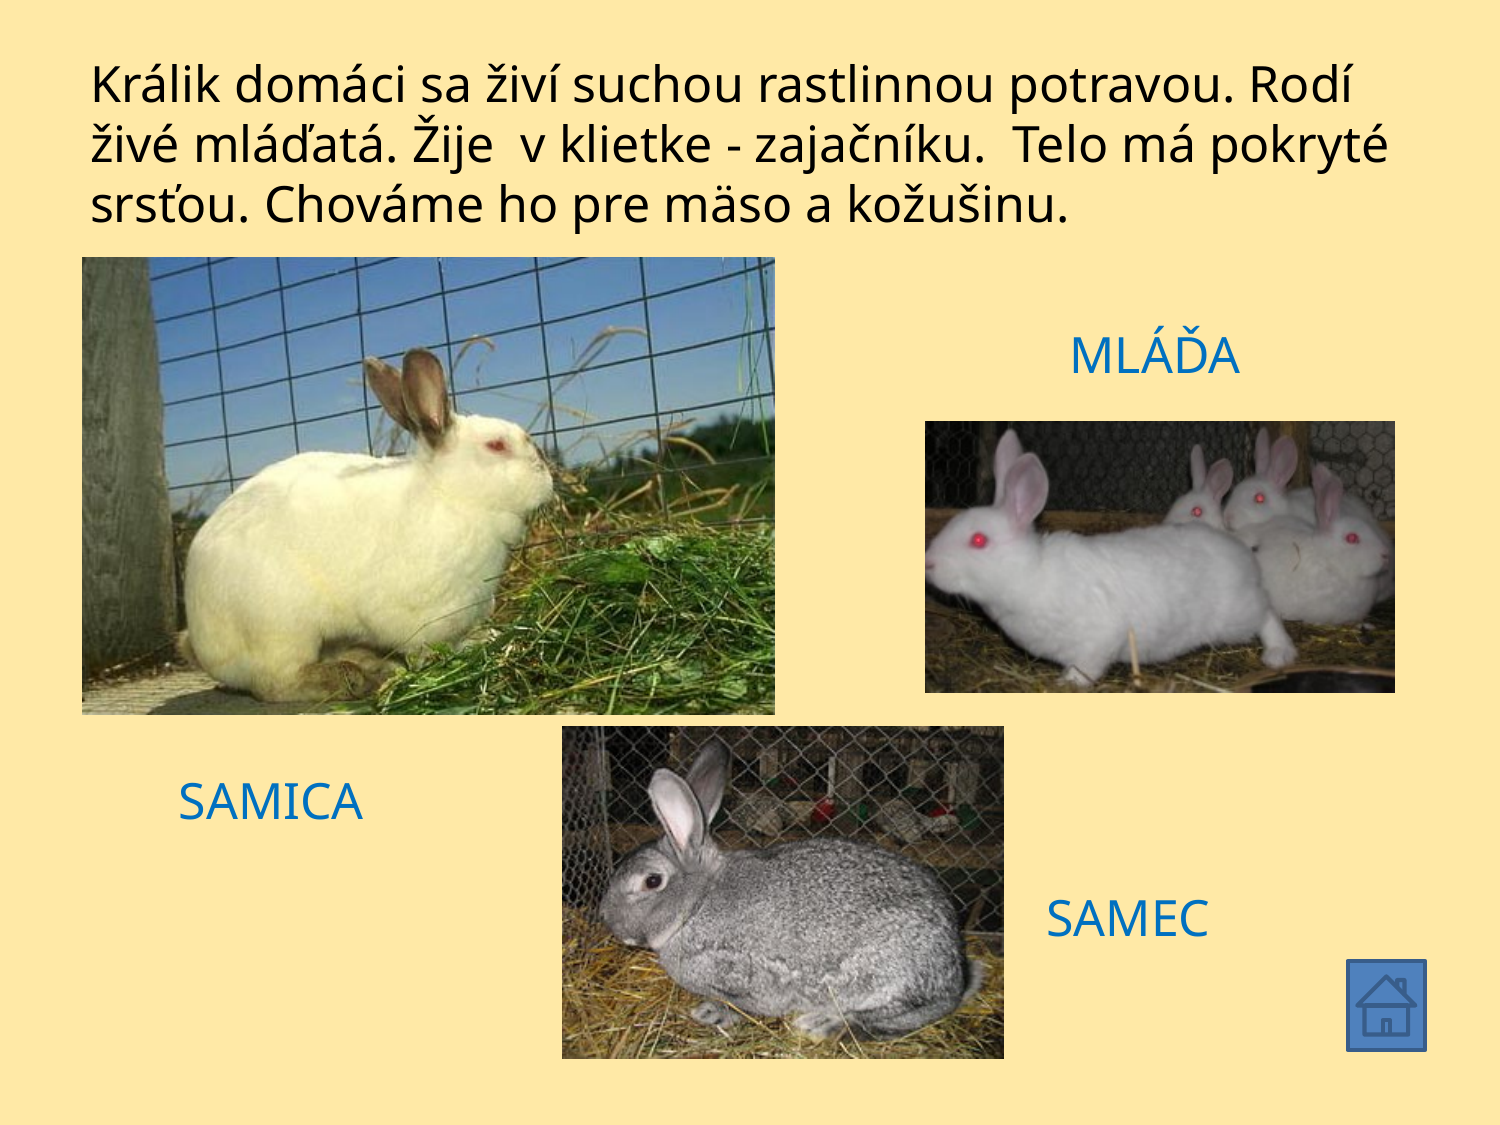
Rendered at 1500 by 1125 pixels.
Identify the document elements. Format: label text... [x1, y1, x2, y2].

text_box [1347, 960, 1426, 1051]
text_box SAMICA [164, 761, 406, 838]
picture [82, 257, 775, 715]
text_box SAMEC [1031, 878, 1241, 955]
picture [562, 726, 1004, 1059]
picture [925, 421, 1395, 693]
title Králik domáci sa živí suchou rastlinnou potravou. Rodí živé mláďatá. Žije v klietke - zajačníku. Telo má pokryté srsťou. Chováme ho pre mäso a kožušinu. [75, 45, 1426, 233]
text_box MLÁĎA [1054, 316, 1268, 393]
